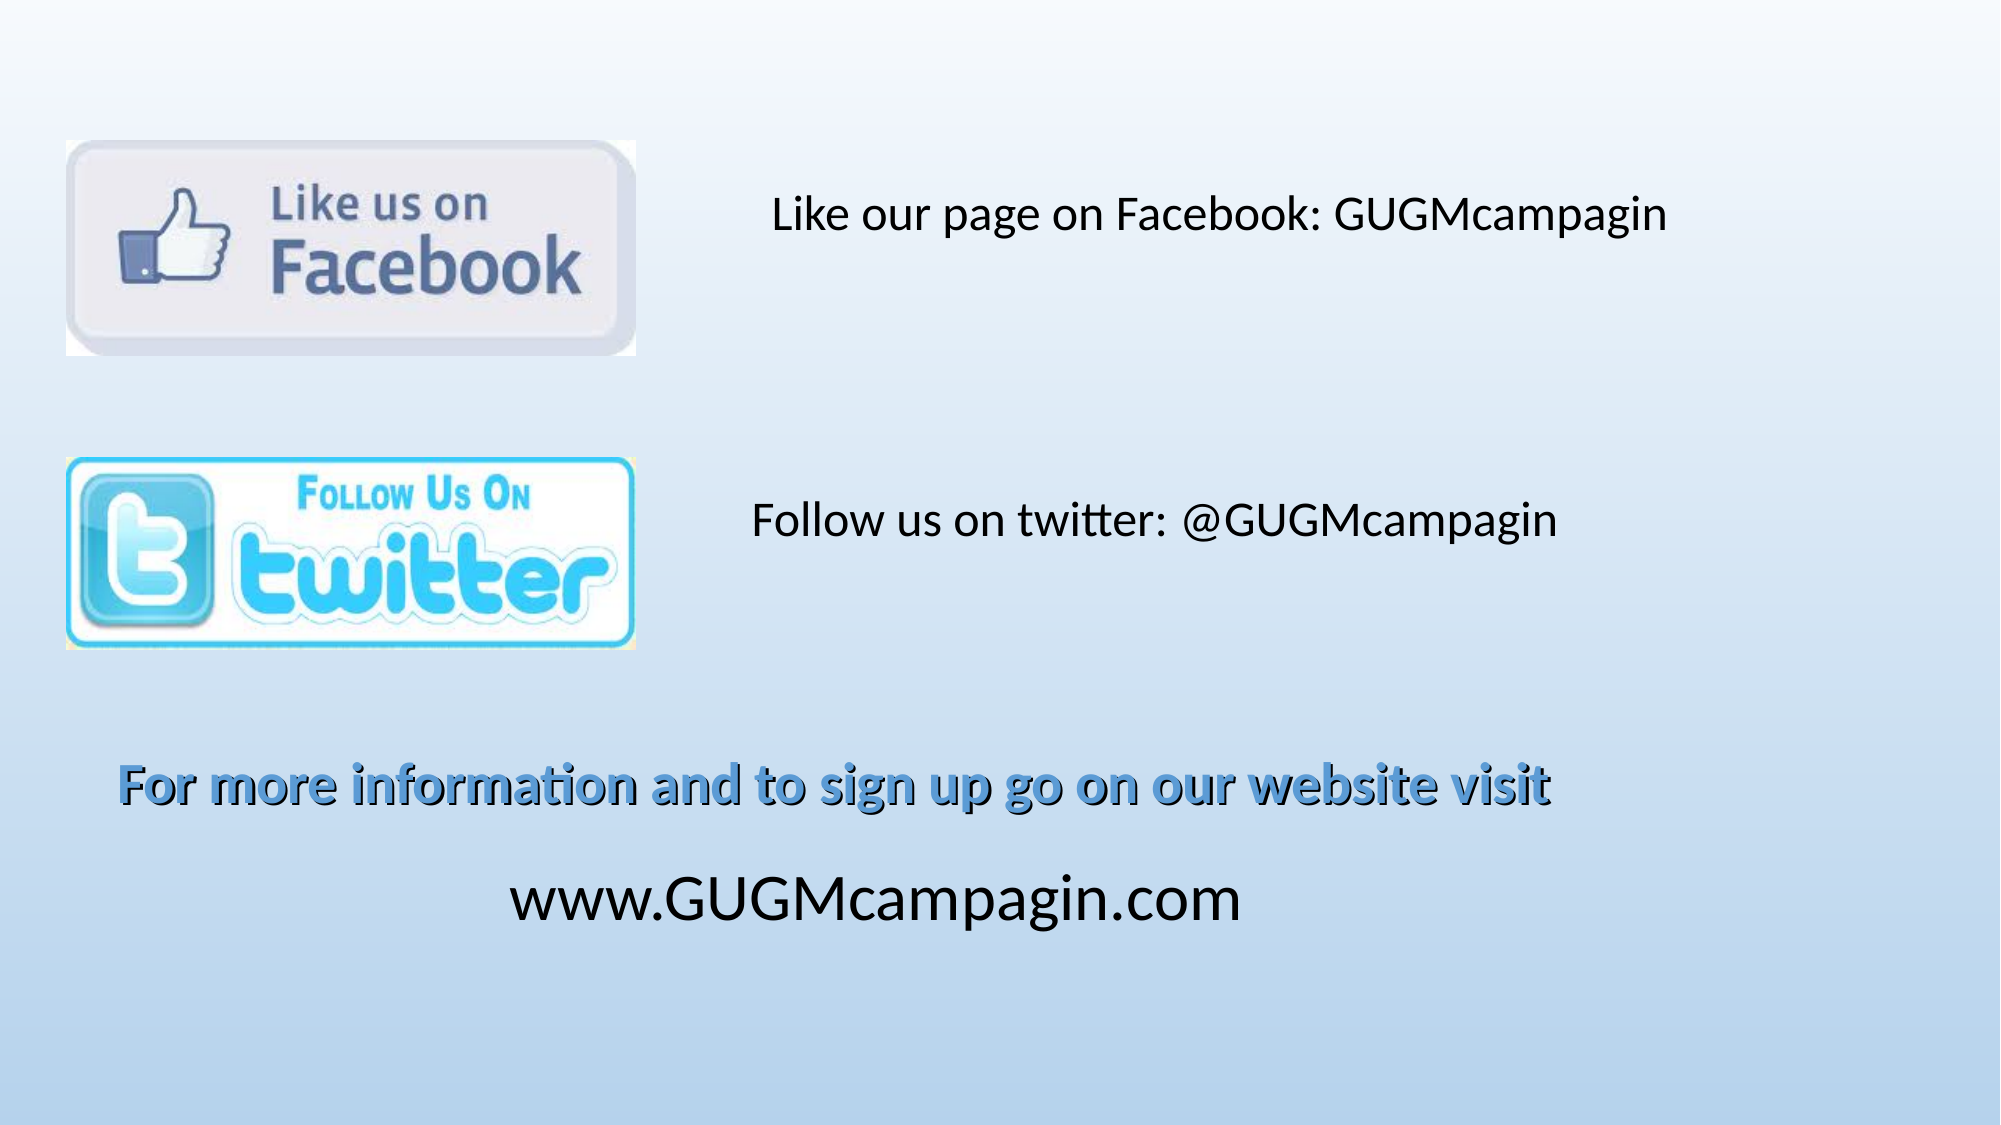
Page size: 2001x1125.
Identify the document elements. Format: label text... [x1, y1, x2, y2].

text_box For more information and to sign up go on our website visit [101, 738, 1581, 823]
picture [66, 457, 636, 650]
text_box www.GUGMcampagin.com [494, 846, 1471, 942]
text_box Follow us on twitter: @GUGMcampagin [736, 479, 1686, 555]
text_box Like our page on Facebook: GUGMcampagin [756, 172, 1825, 340]
picture [66, 140, 636, 356]
